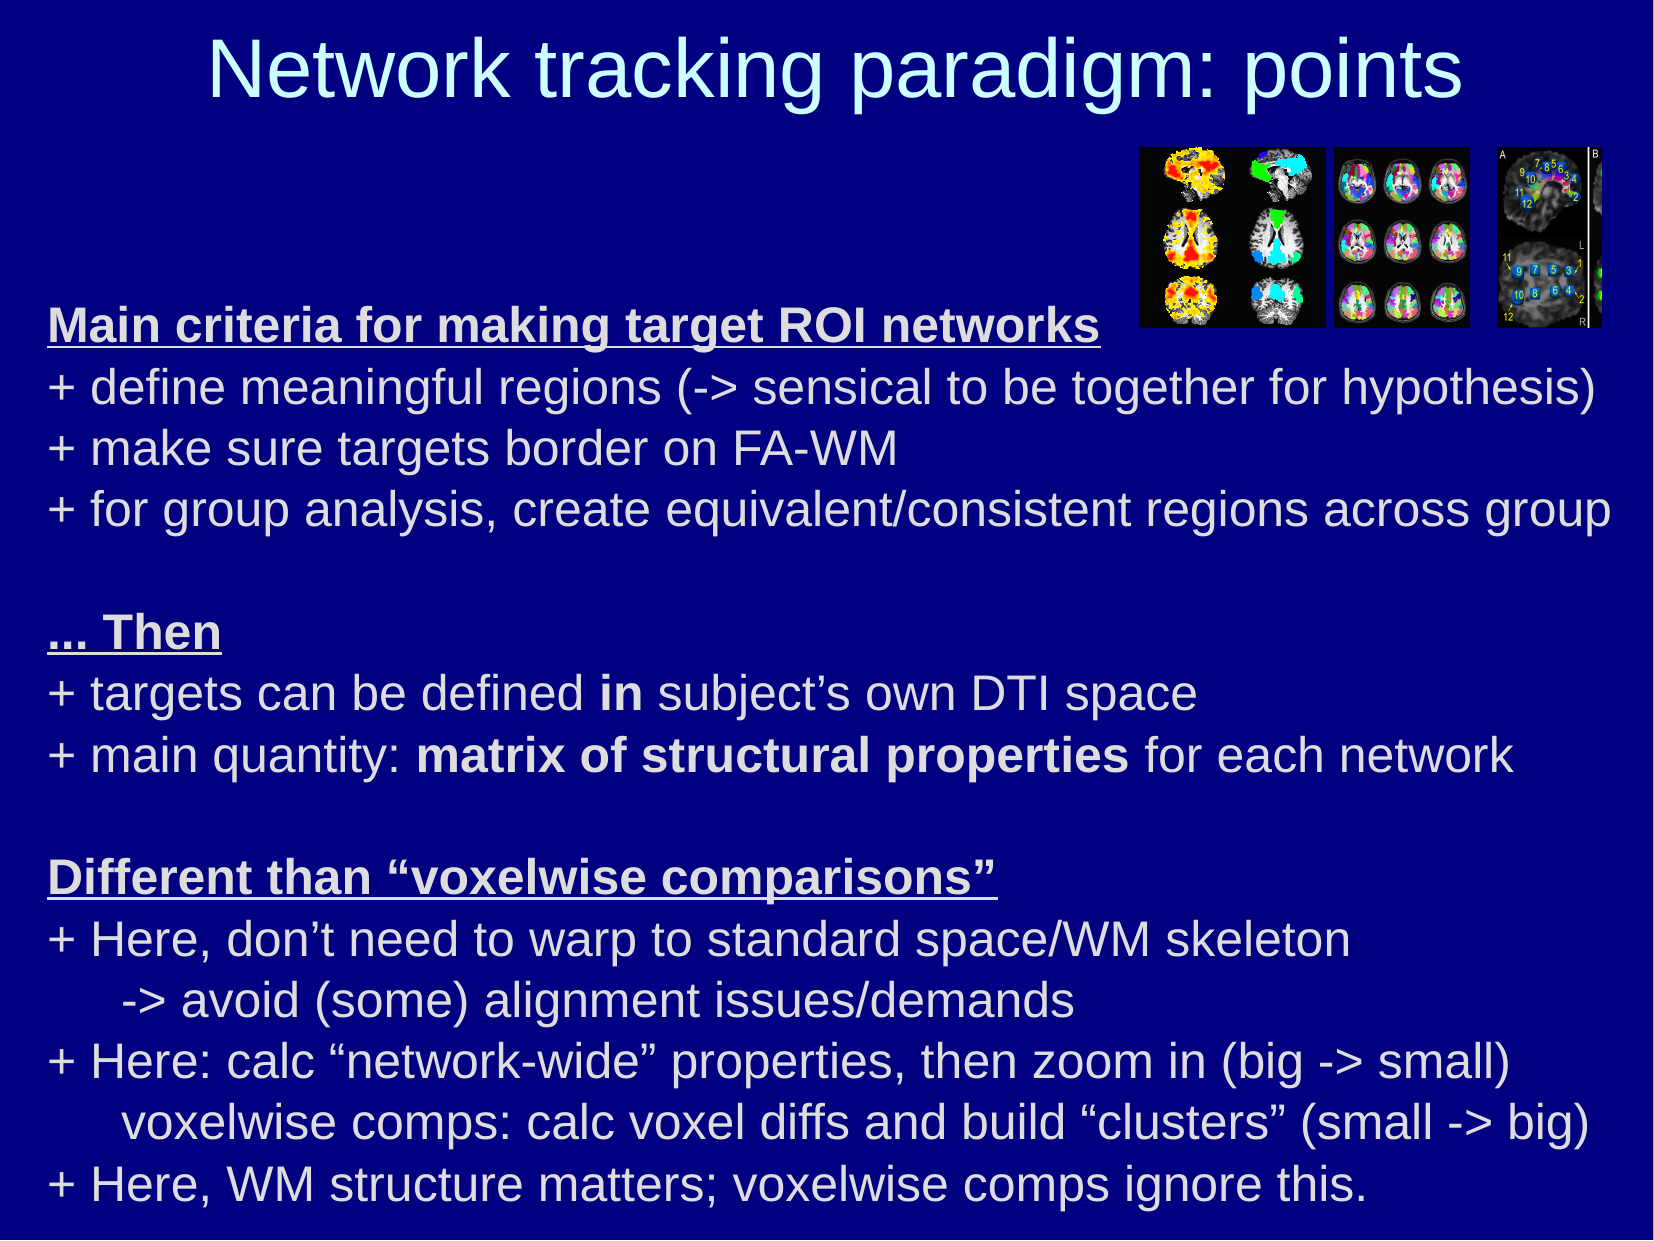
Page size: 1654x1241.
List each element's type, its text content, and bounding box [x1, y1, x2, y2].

picture [1334, 147, 1470, 284]
picture [1139, 147, 1326, 284]
picture [1497, 147, 1602, 284]
text_box Main criteria for making target ROI networks + define meaningful regions (-> sensical to be together for hypothesis) + make sure targets border on FA-WM + for group analysis, create equivalent/consistent regions across group ... Then + targets can be defined in subject’s own DTI space + main quantity: matrix of structural properties for each network Different than “voxelwise comparisons” + Here, don’t need to warp to standard space/WM skeleton -> avoid (some) alignment issues/demands + Here: calc “network-wide” properties, then zoom in (big -> small) voxelwise comps: calc voxel diffs and build “clusters” (small -> big) + Here, WM structure matters; voxelwise comps ignore this. [32, 284, 1630, 1214]
title Network tracking paradigm: points [35, 1, 1636, 138]
